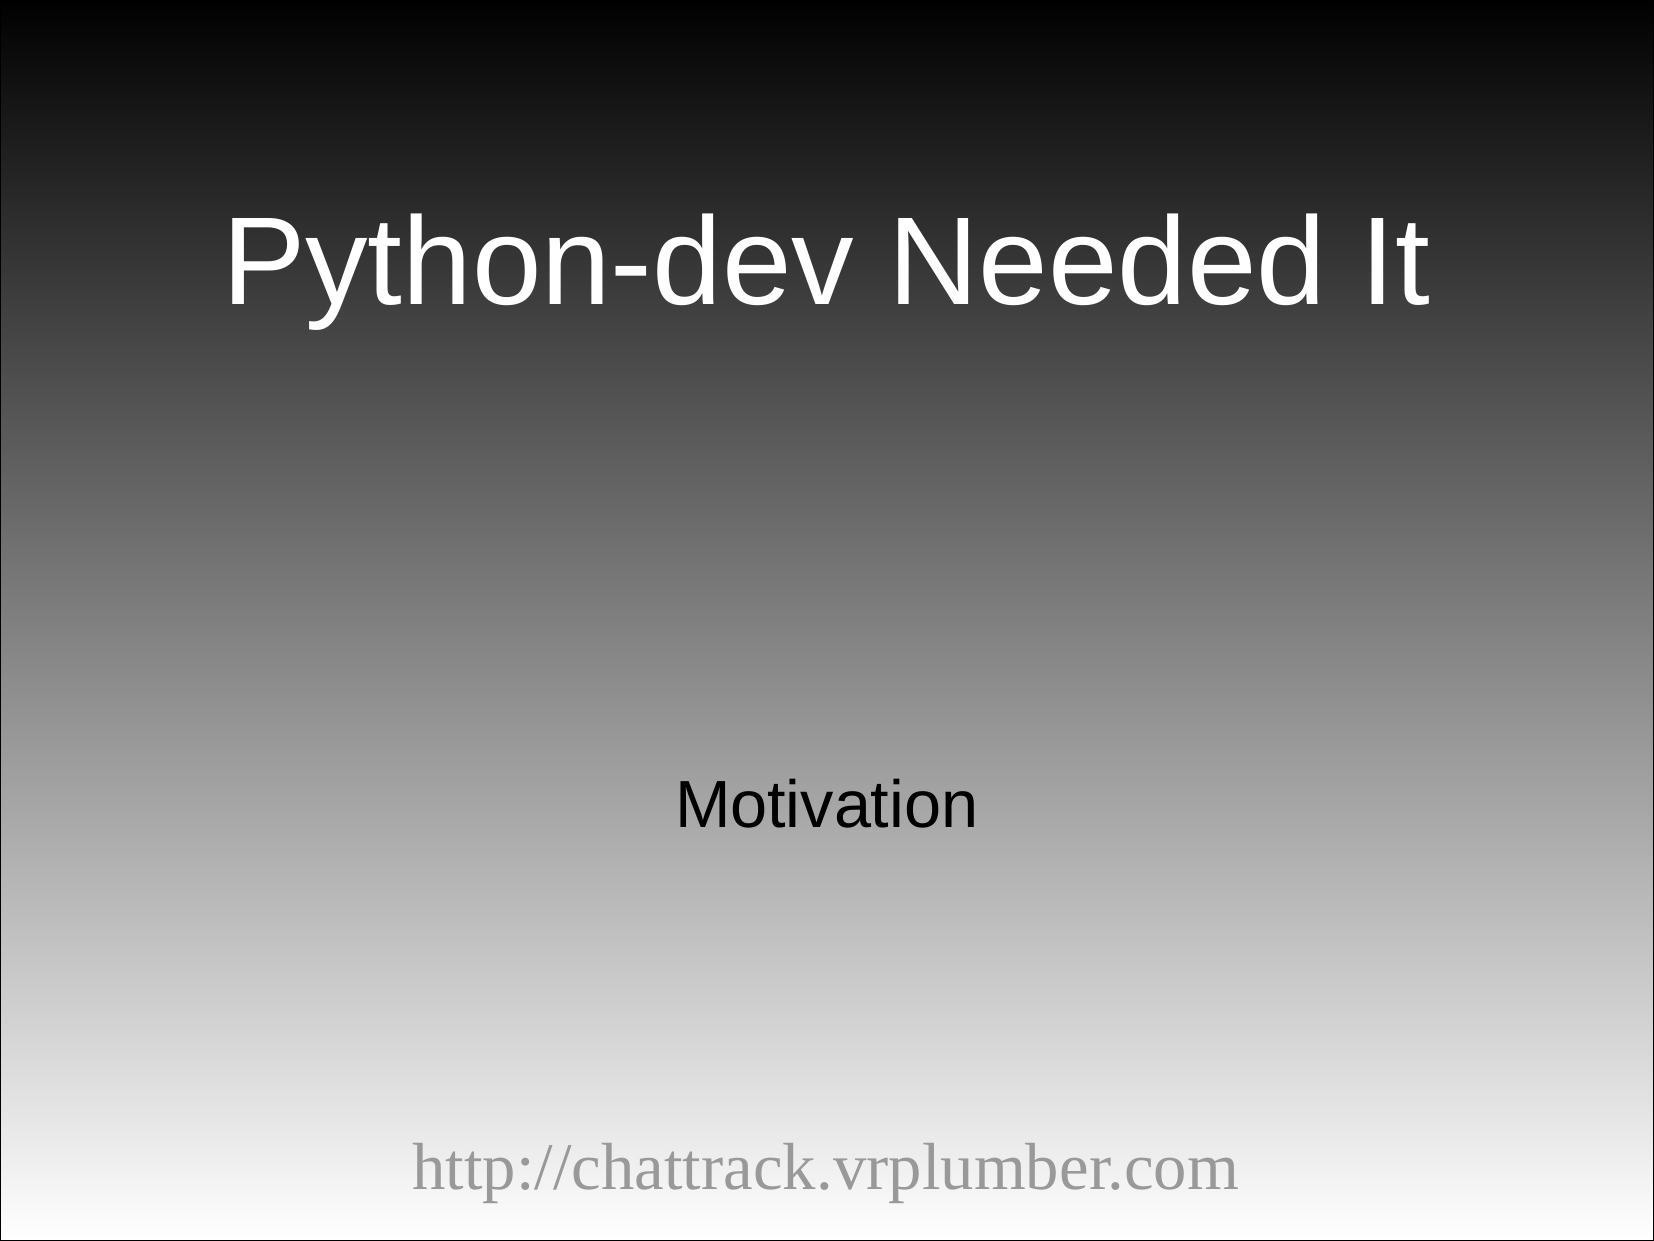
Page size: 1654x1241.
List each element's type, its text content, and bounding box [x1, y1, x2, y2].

subtitle Motivation [29, 403, 1625, 1207]
title Python-dev Needed It [0, 56, 1654, 466]
